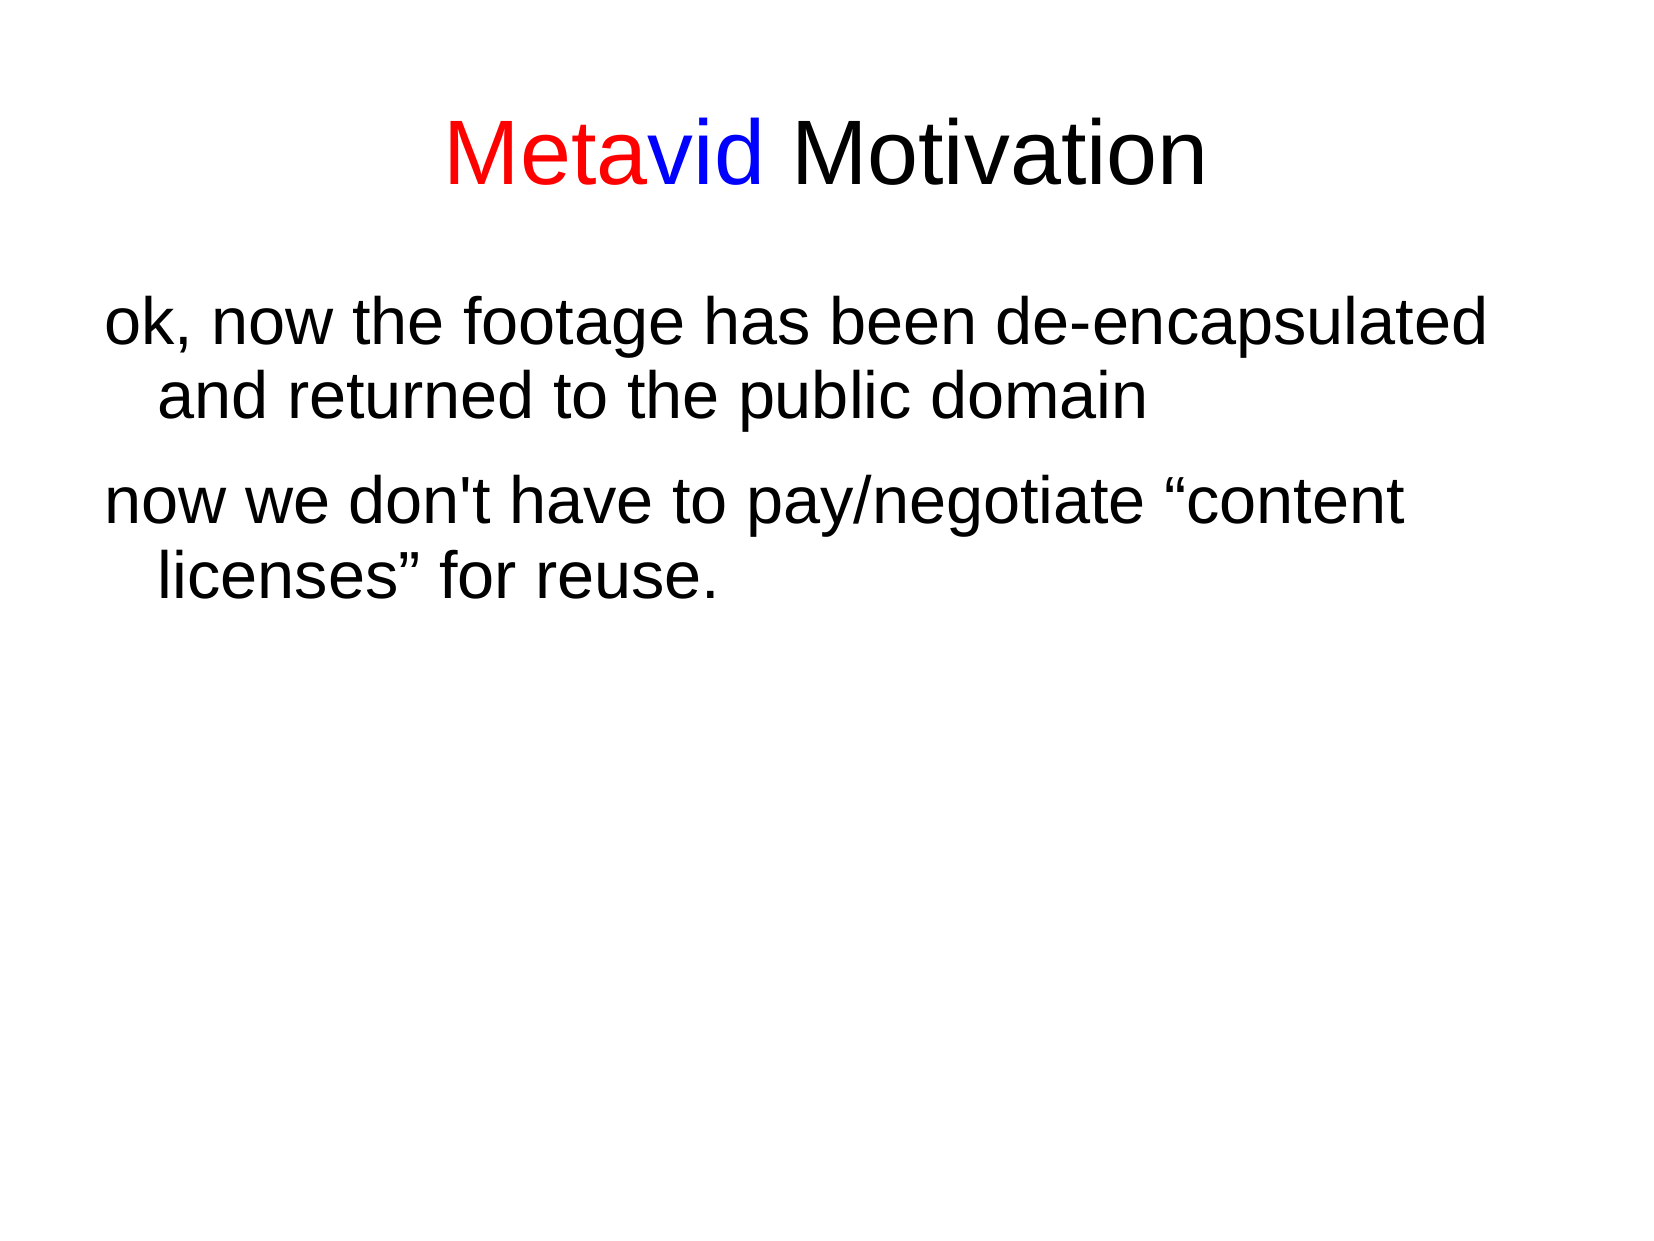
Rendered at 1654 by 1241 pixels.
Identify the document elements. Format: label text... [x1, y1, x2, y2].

title Metavid Motivation [82, 56, 1571, 250]
list ok, now the footage has been de-encapsulated and returned to the public domain now we don't have to pay/negotiate “content licenses” for reuse. [86, 283, 1576, 1088]
